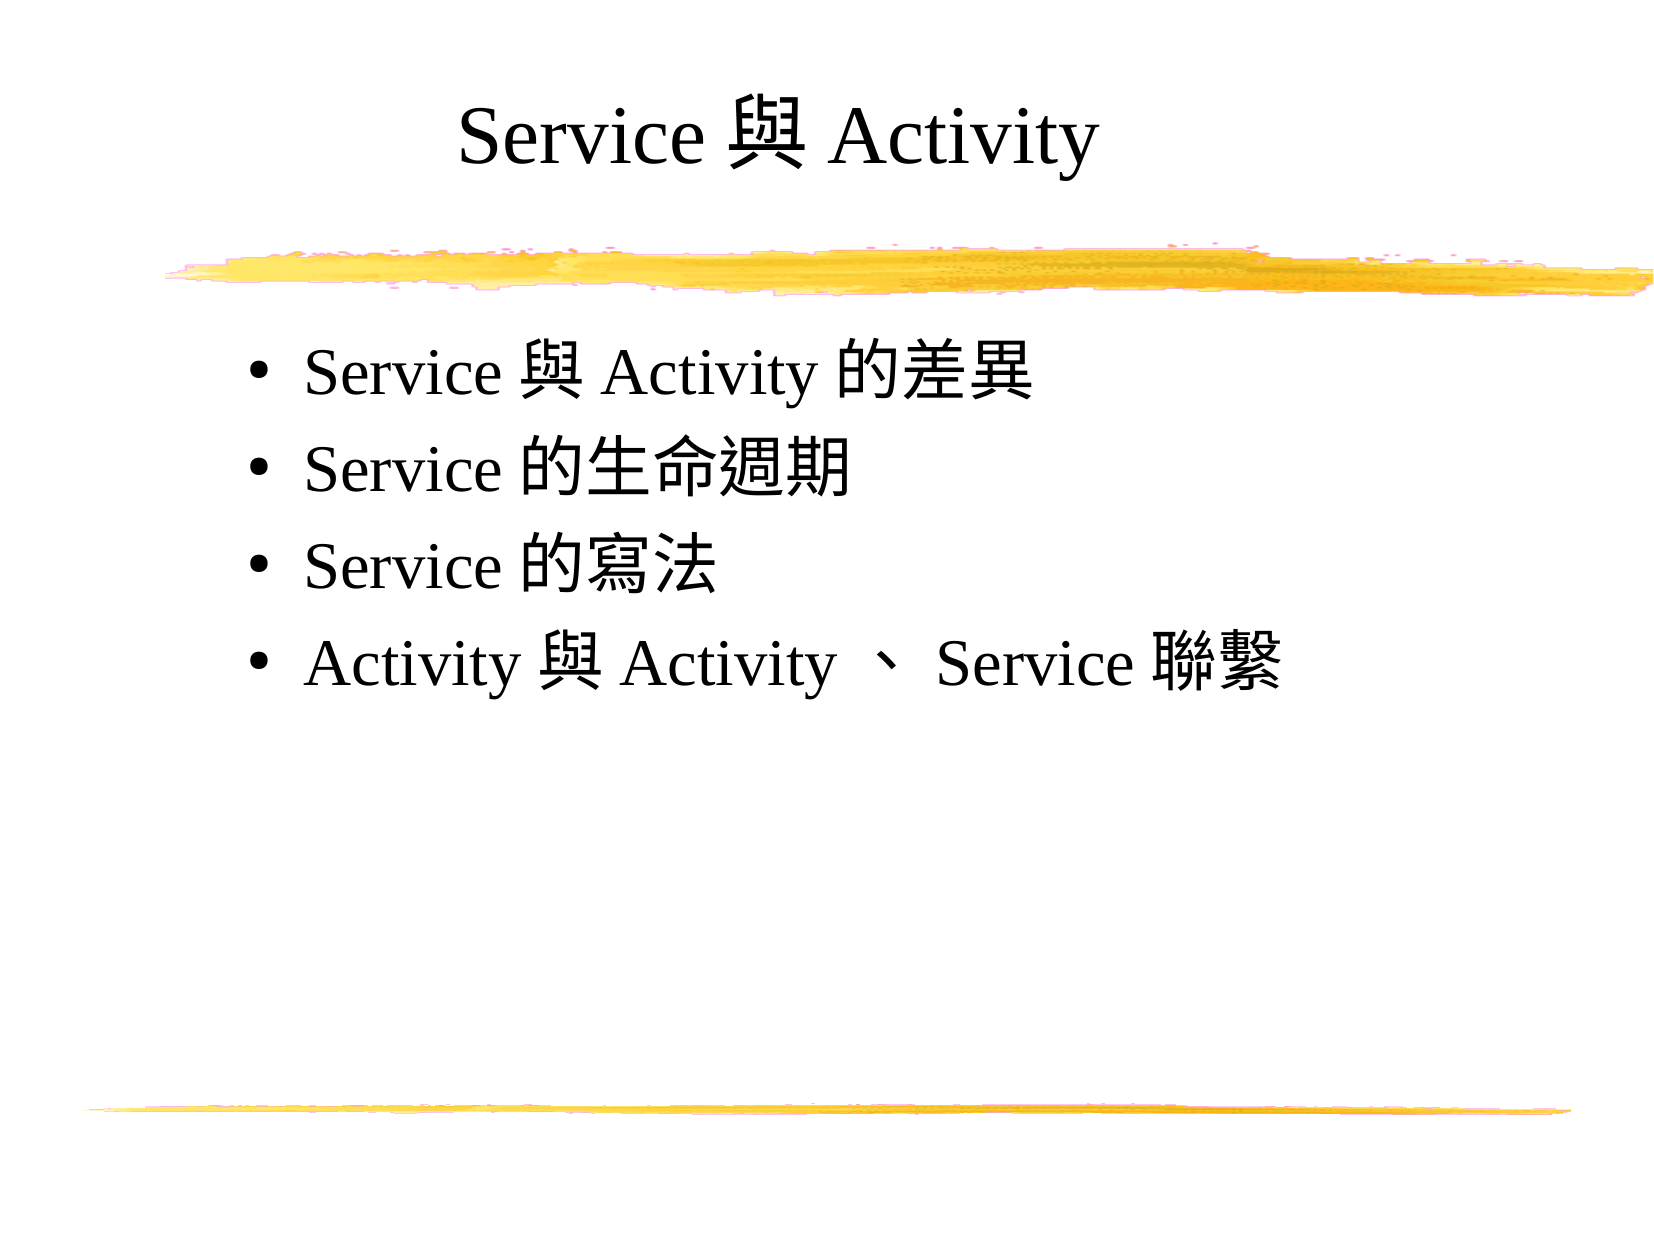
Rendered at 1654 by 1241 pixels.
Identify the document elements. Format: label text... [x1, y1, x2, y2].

title Service與Activity [76, 28, 1482, 235]
picture [82, 1102, 1571, 1117]
list Service與Activity的差異 Service的生命週期 Service的寫法 Activity與Activity、Service聯繫 [247, 327, 1445, 1073]
picture [165, 237, 1654, 308]
